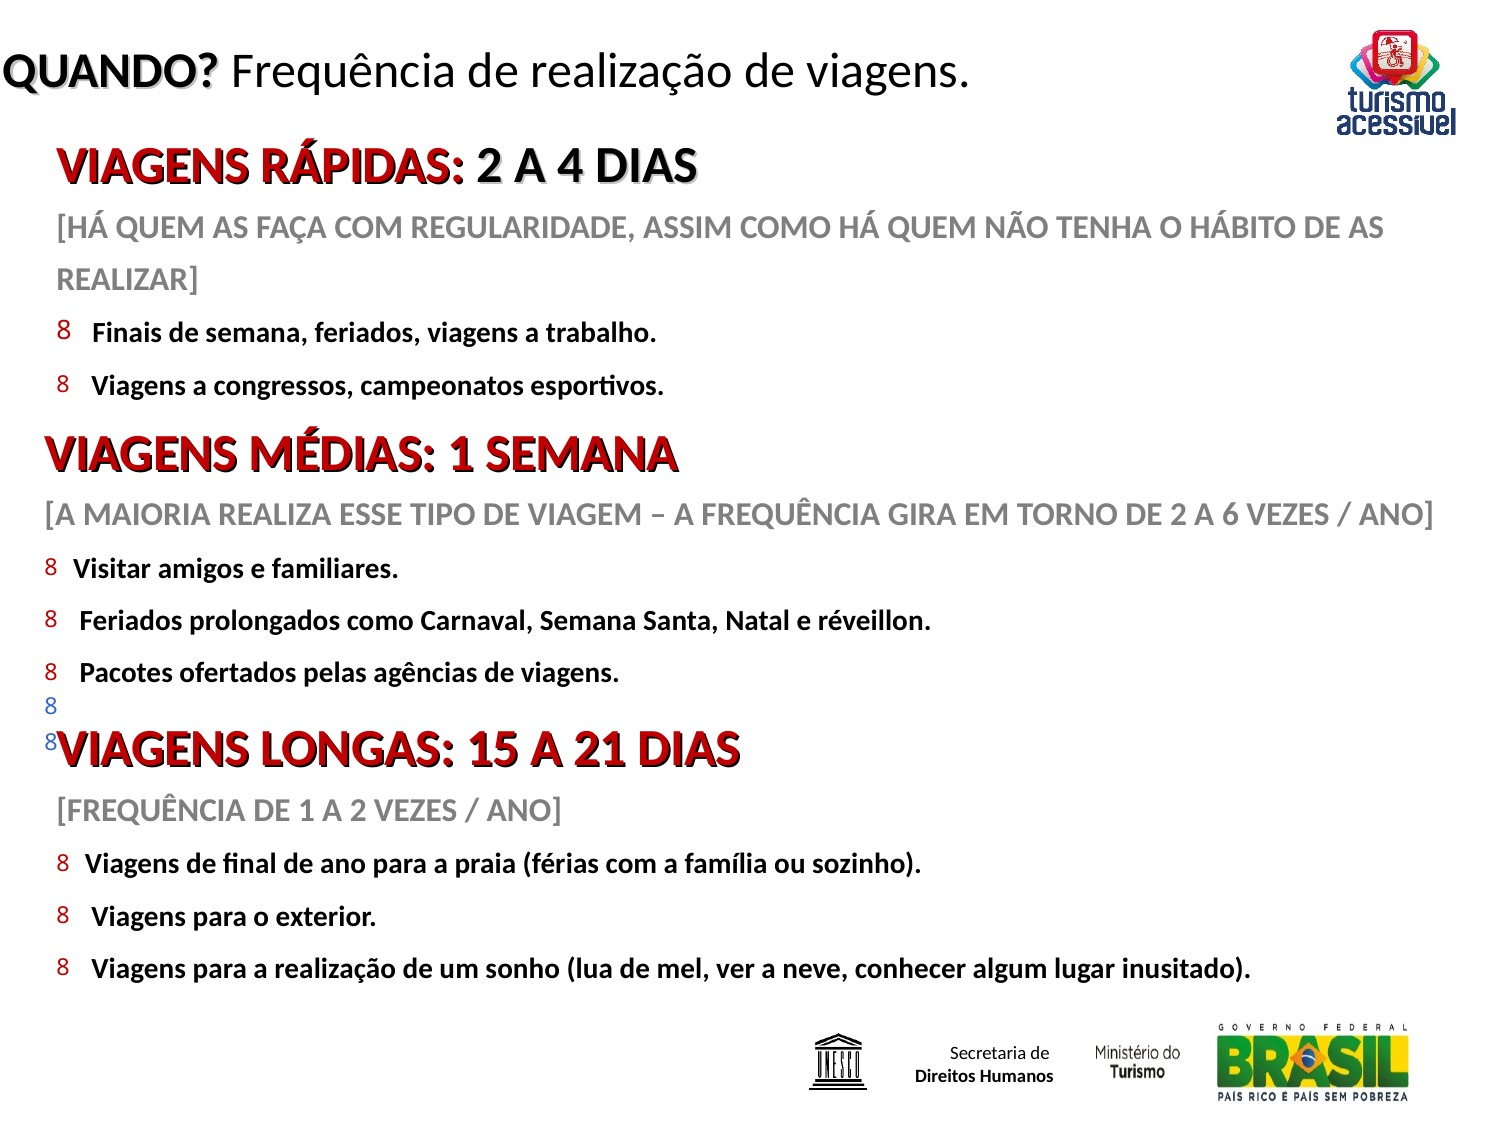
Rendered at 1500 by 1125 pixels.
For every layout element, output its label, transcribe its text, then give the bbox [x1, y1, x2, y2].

text_box Viagens rápidas: 2 a 4 dias [Há quem as faça com regularidade, assim como há quem não tenha o hábito de as realizar] Finais de semana, feriados, viagens a trabalho. Viagens a congressos, campeonatos esportivos. Tratamento médico. [41, 133, 1500, 421]
text_box Viagens longas: 15 a 21 dias [Frequência de 1 a 2 vezes / ano] Viagens de final de ano para a praia (férias com a família ou sozinho). Viagens para o exterior. Viagens para a realização de um sonho (lua de mel, ver a neve, conhecer algum lugar inusitado). [41, 716, 1317, 992]
text_box QUANDO? Frequência de realização de viagens. [0, 0, 1004, 195]
text_box Viagens médias: 1 semana [A maioria realiza esse tipo de viagem – a frequência gira em torno de 2 a 6 vezes / ano] Visitar amigos e familiares. Feriados prolongados como Carnaval, Semana Santa, Natal e réveillon. Pacotes ofertados pelas agências de viagens. [29, 421, 1500, 716]
